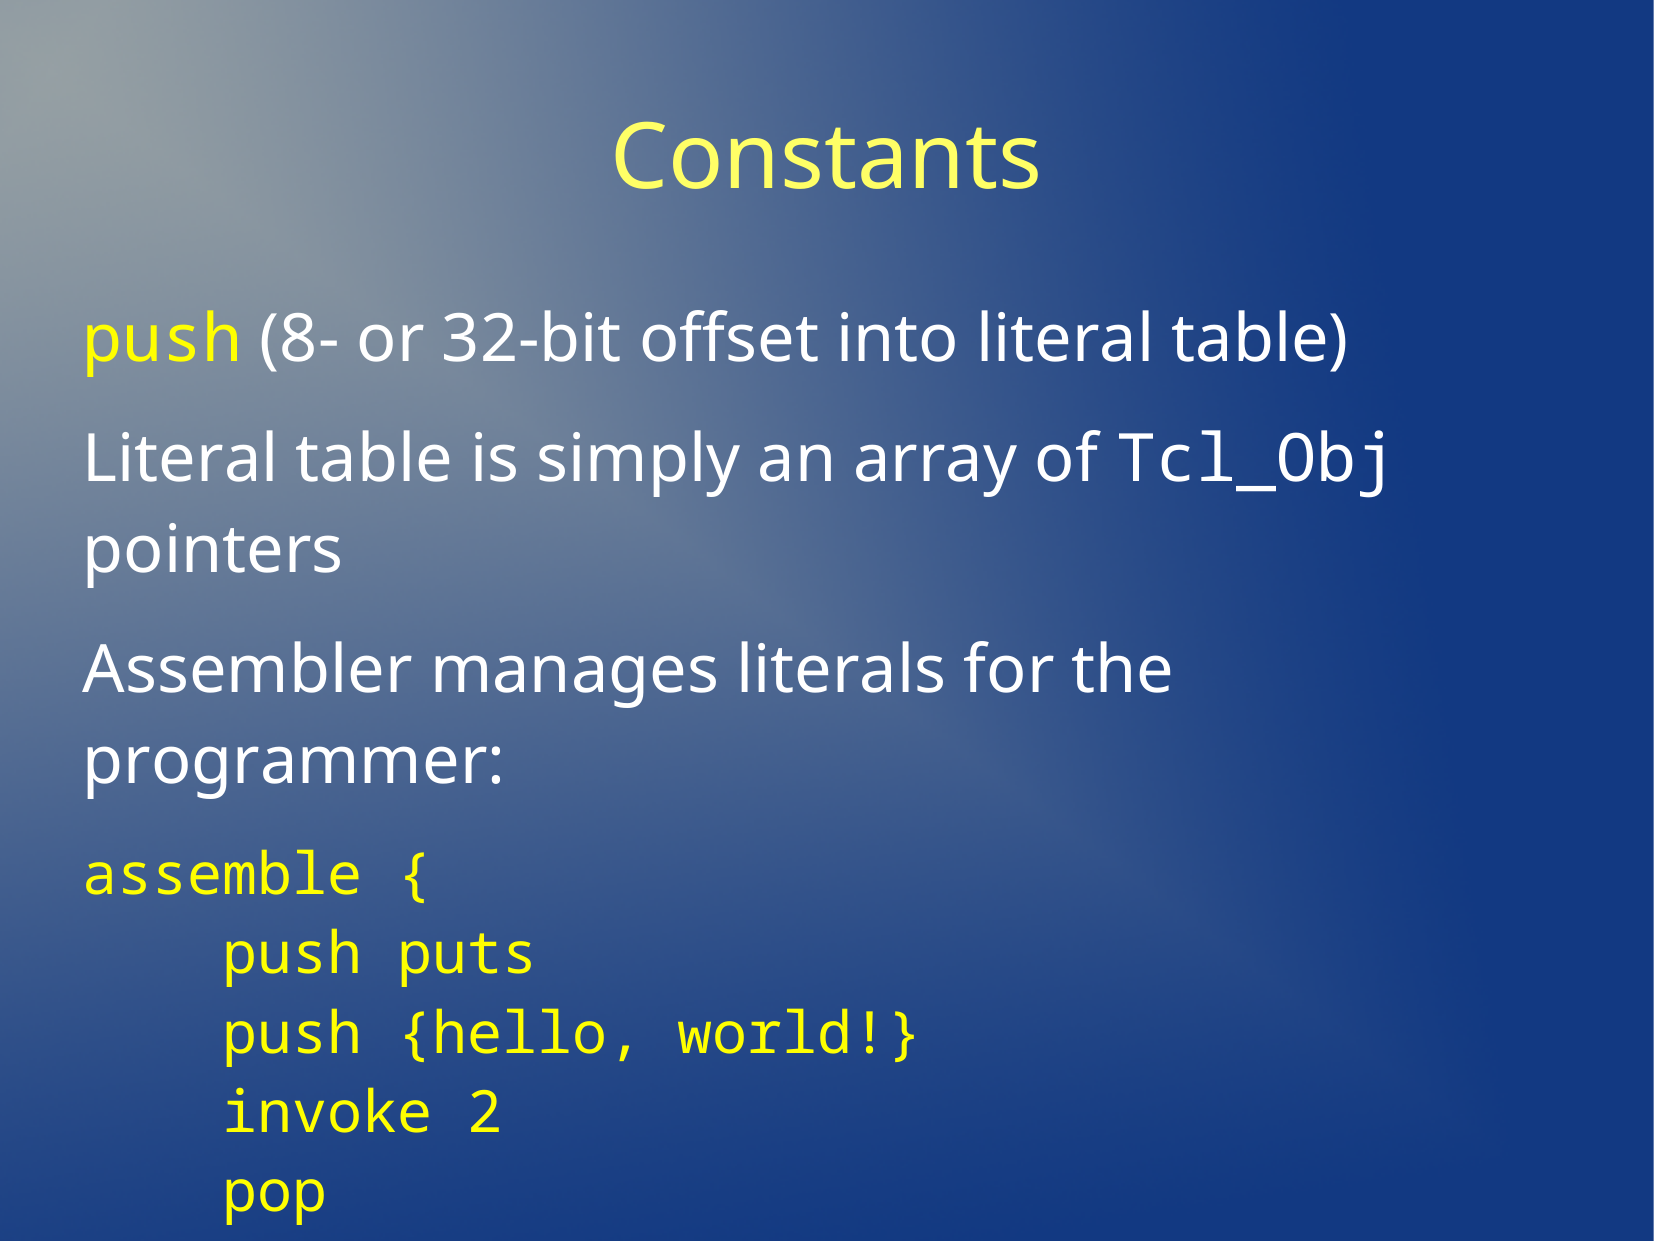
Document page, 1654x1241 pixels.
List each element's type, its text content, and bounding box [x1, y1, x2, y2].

list push (8- or 32-bit offset into literal table) Literal table is simply an array of Tcl_Obj pointers Assembler manages literals for the programmer: assemble { push puts push {hello, world!} invoke 2 pop } [82, 290, 1571, 1241]
picture [0, 0, 1654, 1241]
title Constants [82, 49, 1571, 257]
